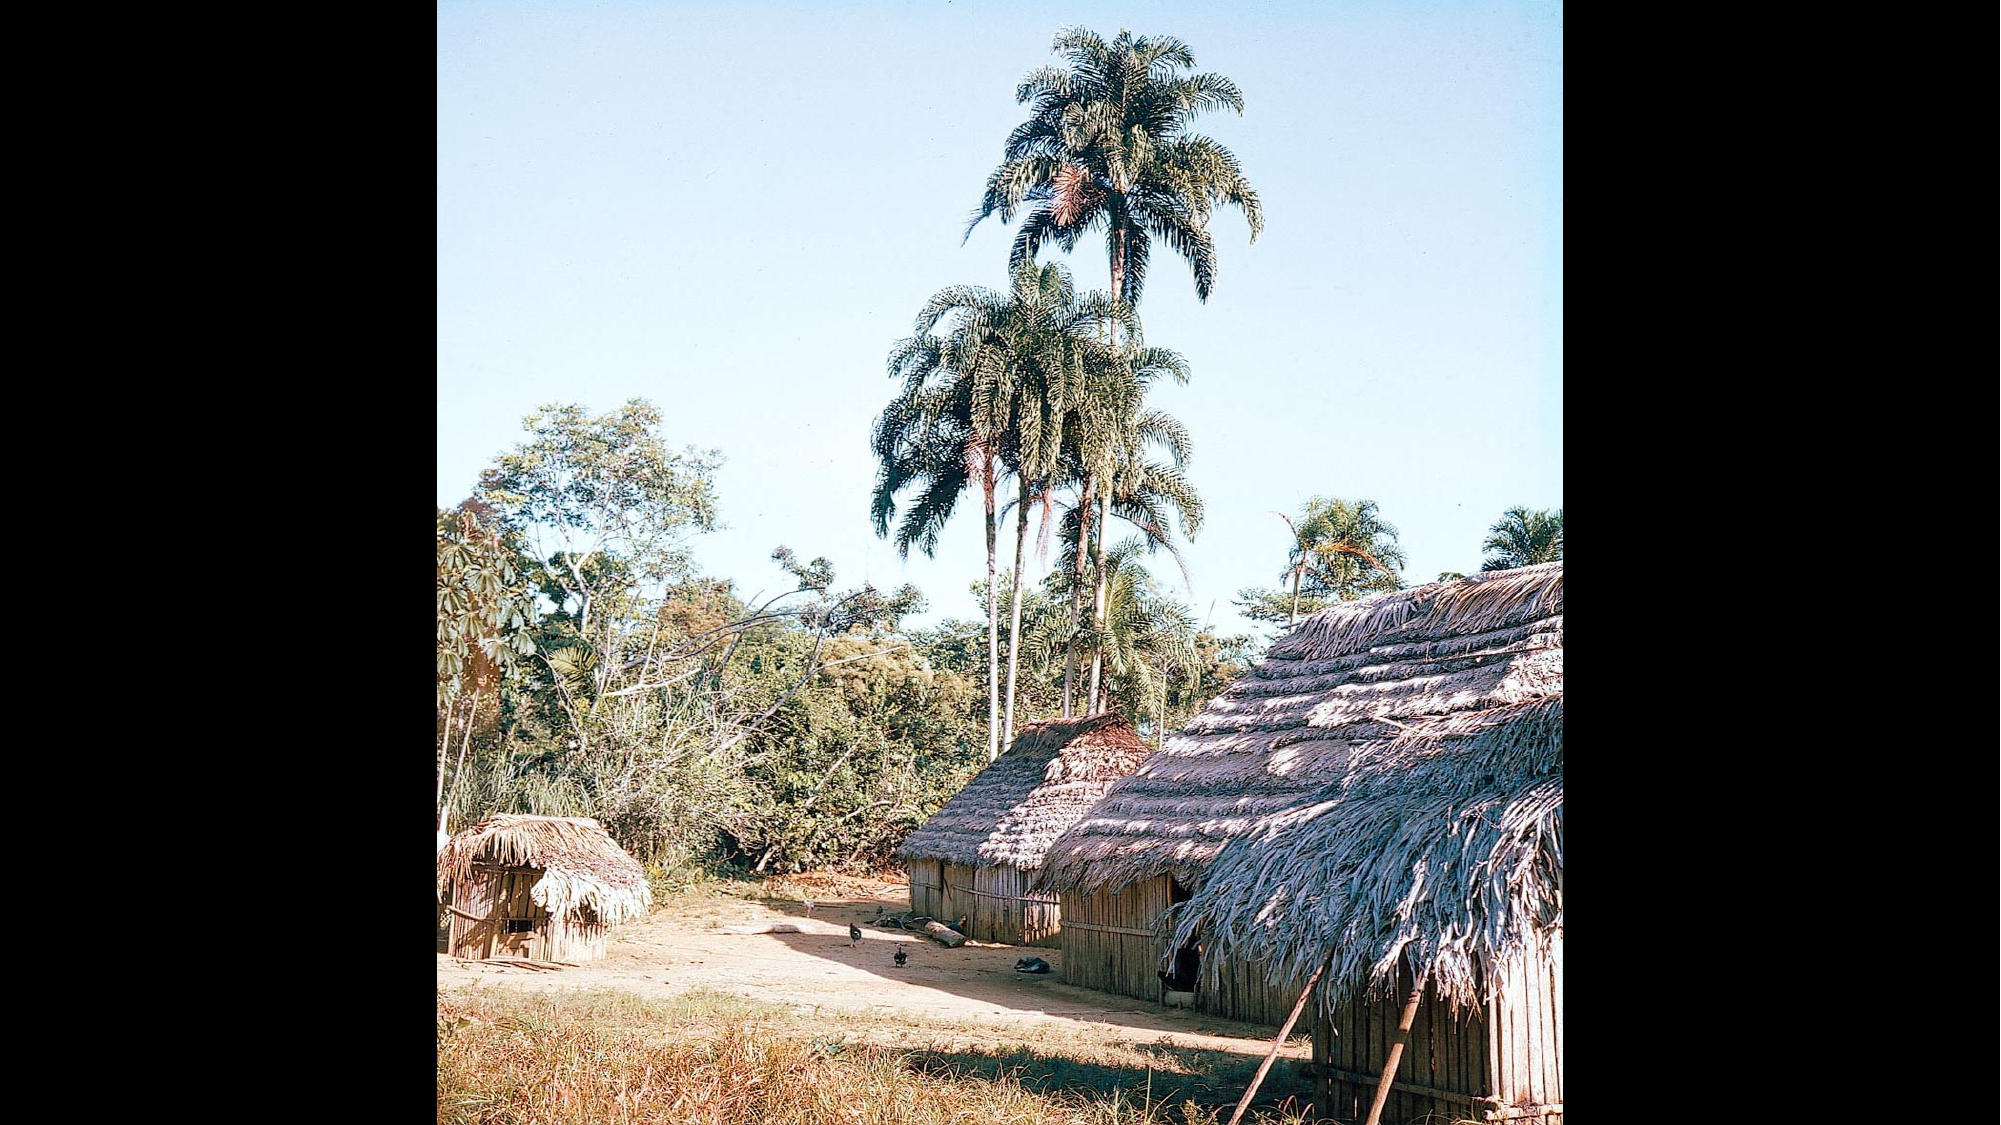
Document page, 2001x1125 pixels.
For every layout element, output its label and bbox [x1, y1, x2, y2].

picture [437, 0, 1563, 1125]
